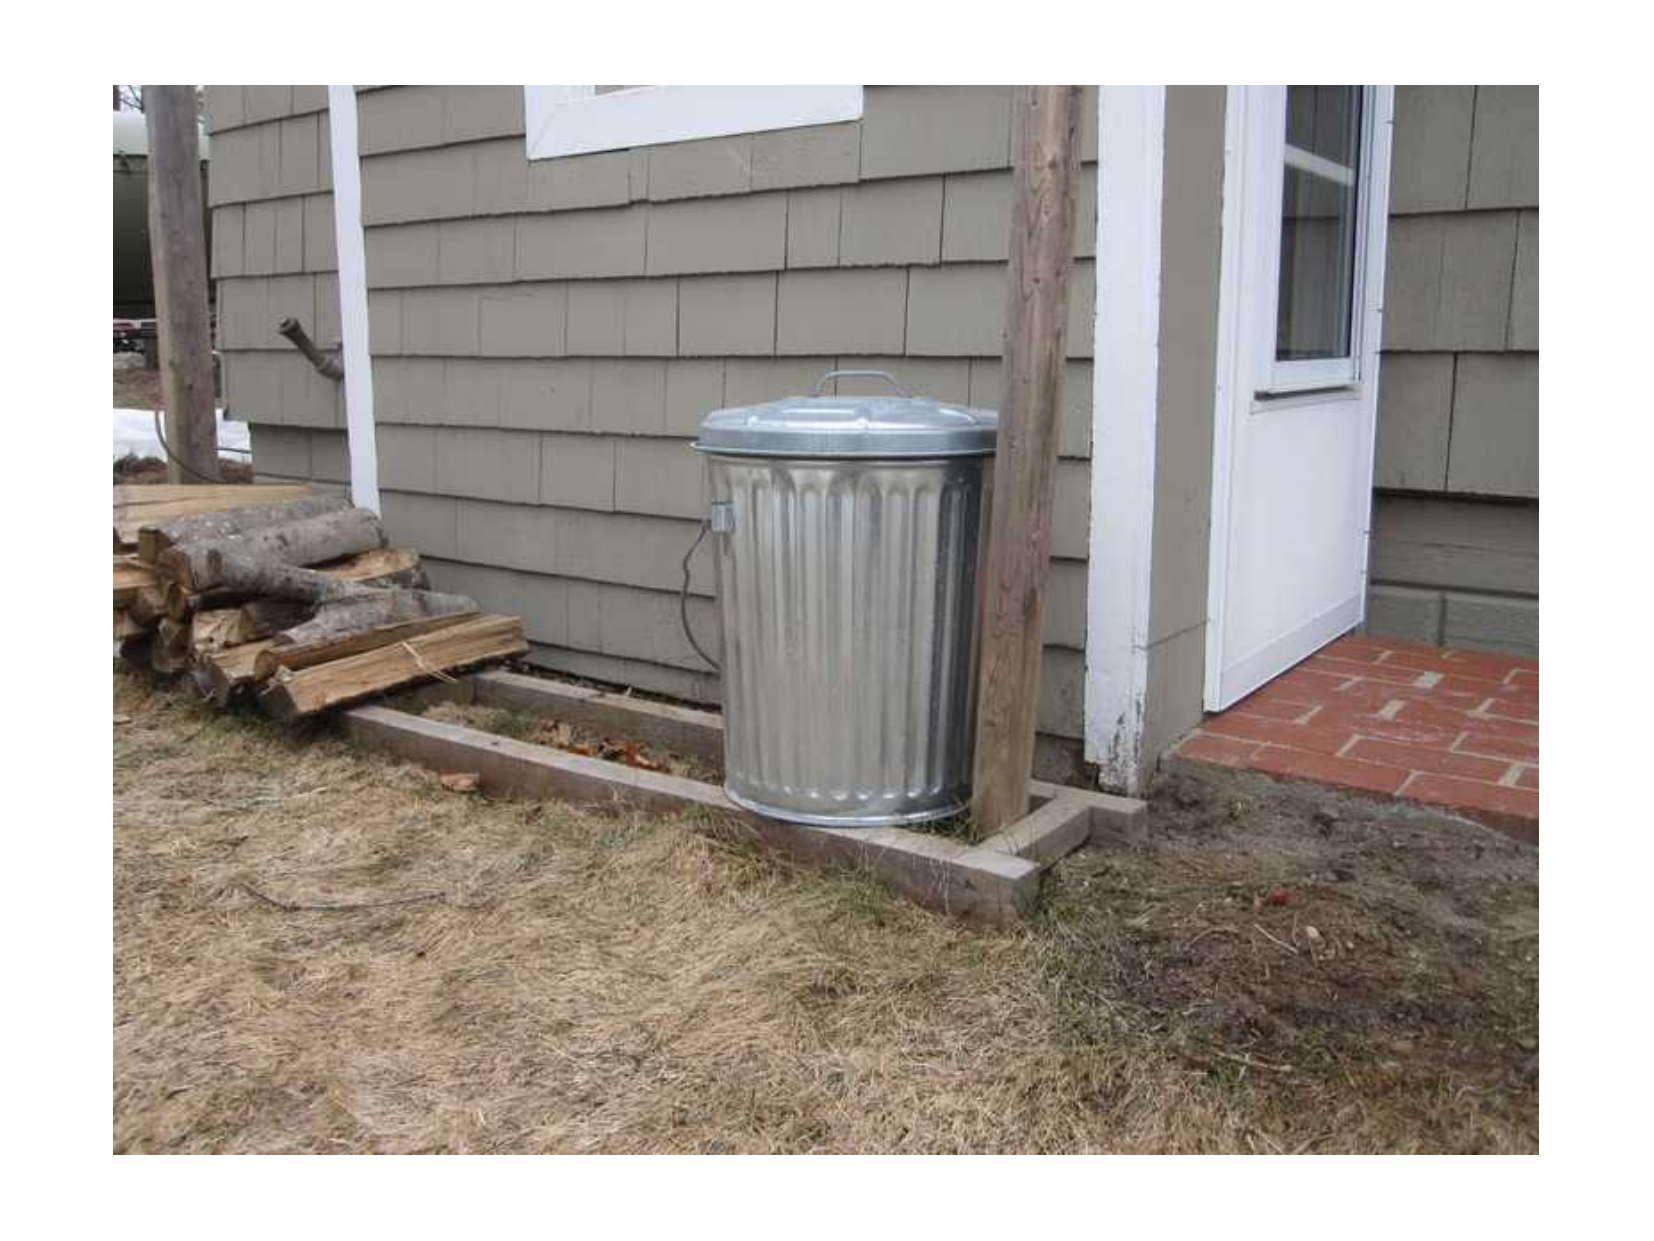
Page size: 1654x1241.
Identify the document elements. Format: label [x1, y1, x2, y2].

picture [113, 85, 1539, 1156]
